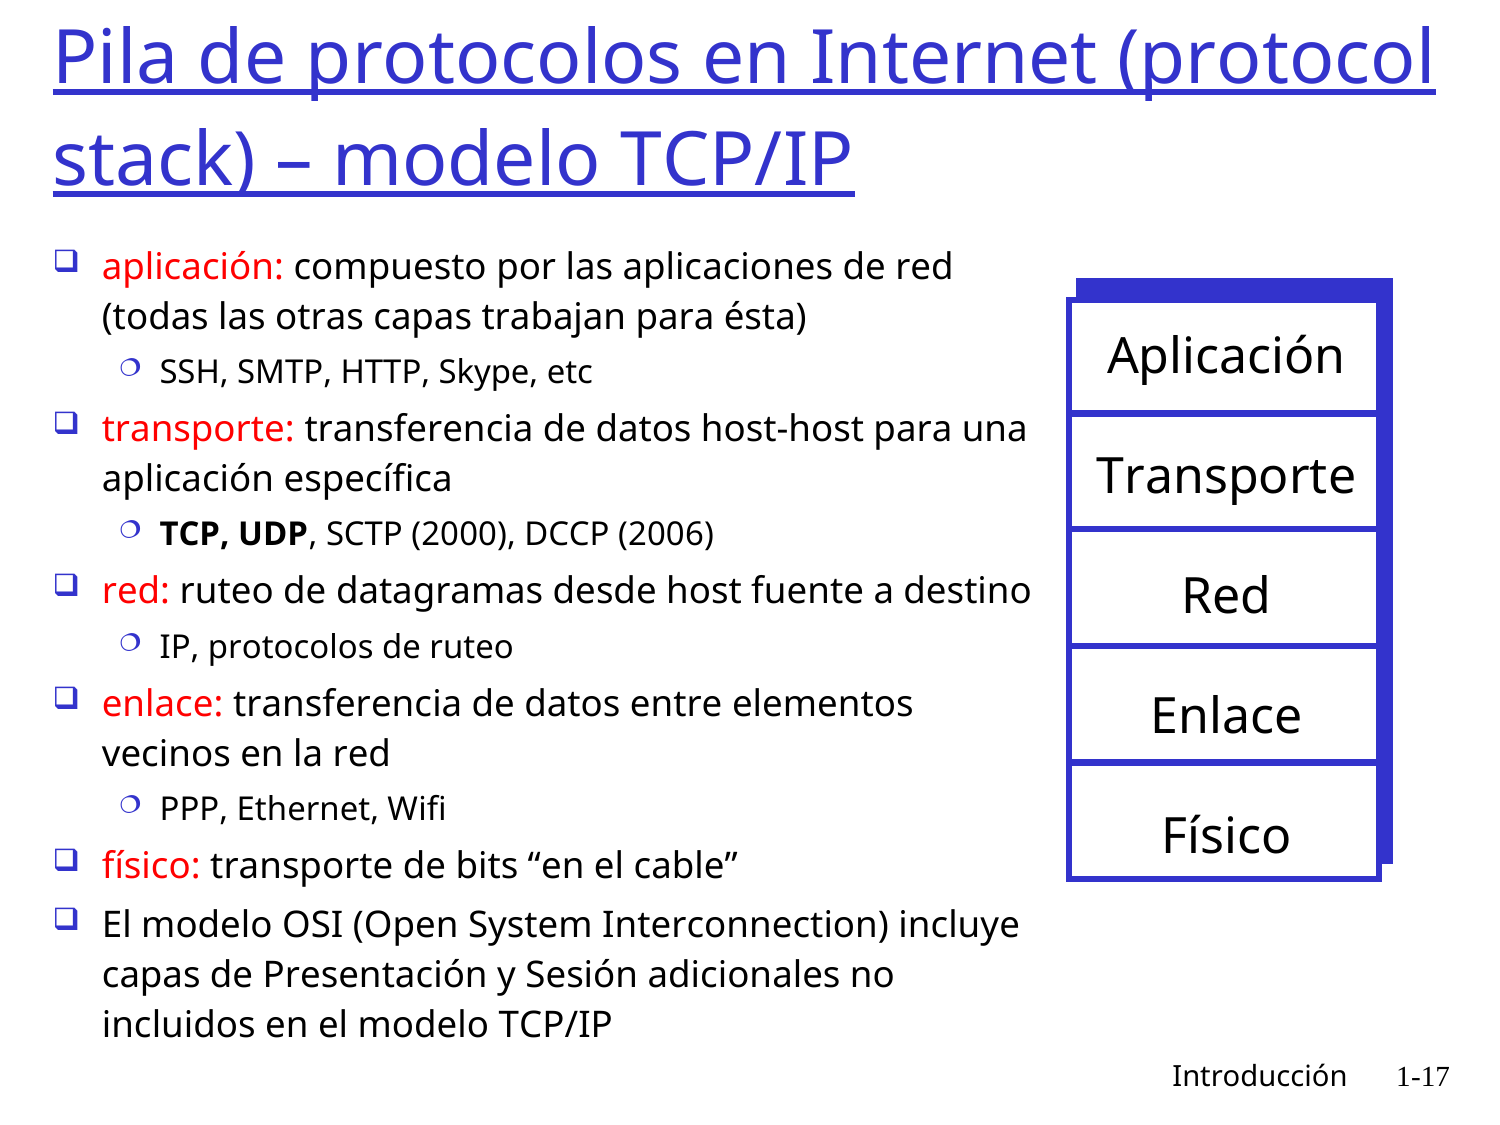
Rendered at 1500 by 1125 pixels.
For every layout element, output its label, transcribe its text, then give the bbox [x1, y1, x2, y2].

list aplicación: compuesto por las aplicaciones de red (todas las otras capas trabajan para ésta) SSH, SMTP, HTTP, Skype, etc transporte: transferencia de datos host-host para una aplicación específica TCP, UDP, SCTP (2000), DCCP (2006) red: ruteo de datagramas desde host fuente a destino IP, protocolos de ruteo enlace: transferencia de datos entre elementos vecinos en la red PPP, Ethernet, Wifi físico: transporte de bits “en el cable” El modelo OSI (Open System Interconnection) incluye capas de Presentación y Sesión adicionales no incluidos en el modelo TCP/IP [37, 232, 1051, 1088]
text_box [1068, 281, 1390, 880]
text_box 1-<number> [1362, 1050, 1466, 1125]
text_box Introducción [887, 1050, 1362, 1125]
text_box Aplicación Transporte Red Enlace Físico [1082, 649, 1372, 759]
text_box Aplicación Transporte Red Enlace Físico [1082, 315, 1372, 410]
text_box [1068, 417, 1082, 526]
title Pila de protocolos en Internet (protocol stack) – modelo TCP/IP [37, 10, 1463, 201]
text_box Aplicación Transporte Red Enlace Físico [1082, 766, 1372, 872]
text_box [1068, 532, 1082, 643]
text_box Aplicación Transporte Red Enlace Físico [1082, 417, 1372, 526]
text_box Aplicación Transporte Red Enlace Físico [1082, 532, 1372, 643]
text_box [1068, 649, 1082, 759]
